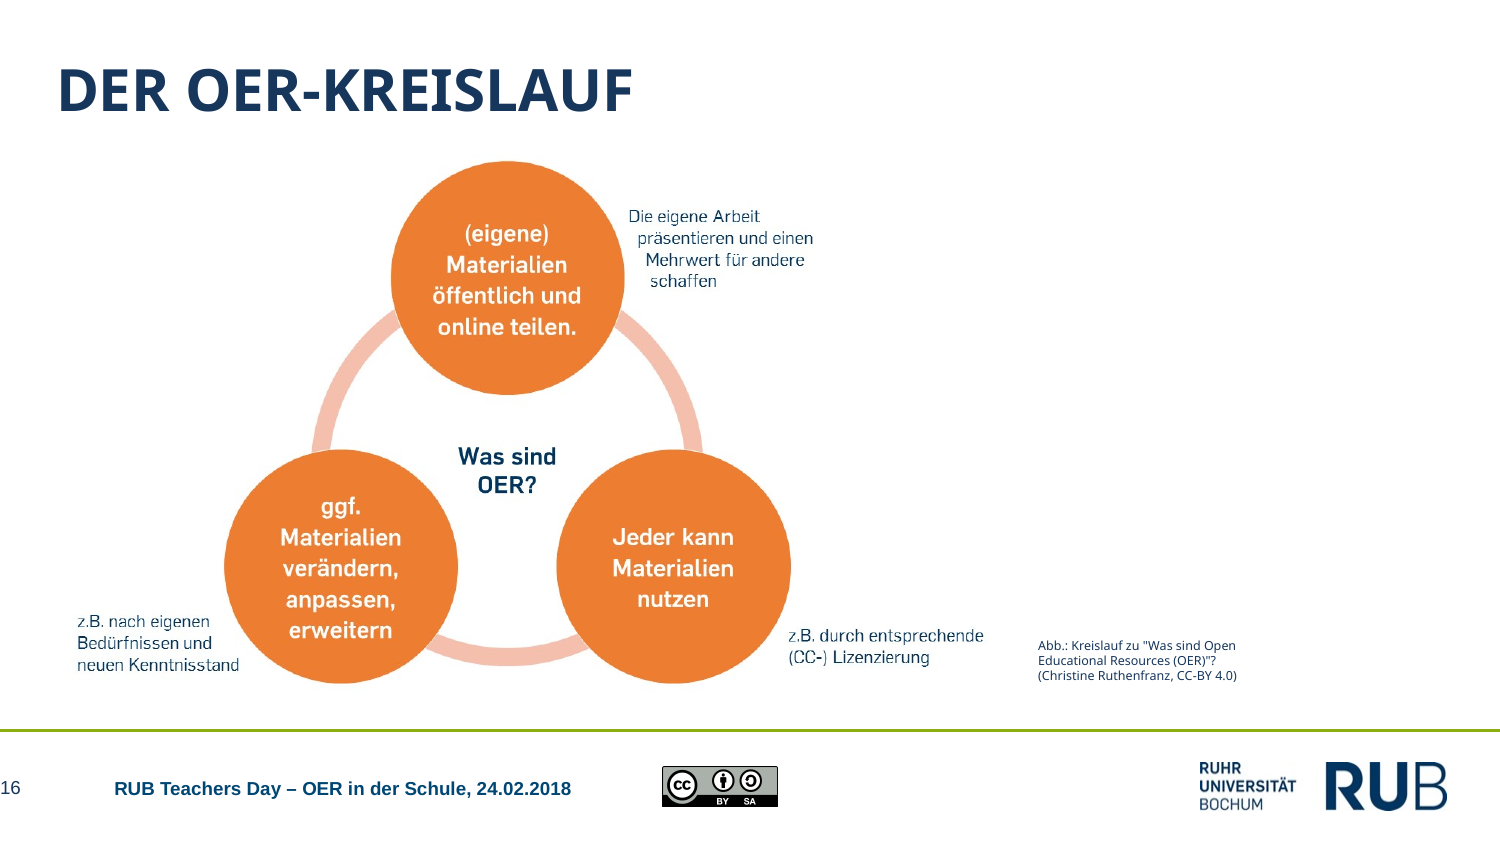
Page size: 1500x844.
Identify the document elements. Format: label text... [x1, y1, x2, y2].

text_box DER Oer-kreislauf [55, 53, 1002, 124]
picture [662, 766, 778, 808]
text_box RUB Teachers Day – OER in der Schule, 24.02.2018 [114, 776, 948, 822]
text_box 16 [0, 764, 85, 810]
picture [55, 154, 1011, 692]
text_box Abb.: Kreislauf zu "Was sind Open Educational Resources (OER)"? (Christine Ruthenfranz, CC-BY 4.0) [1023, 630, 1275, 692]
